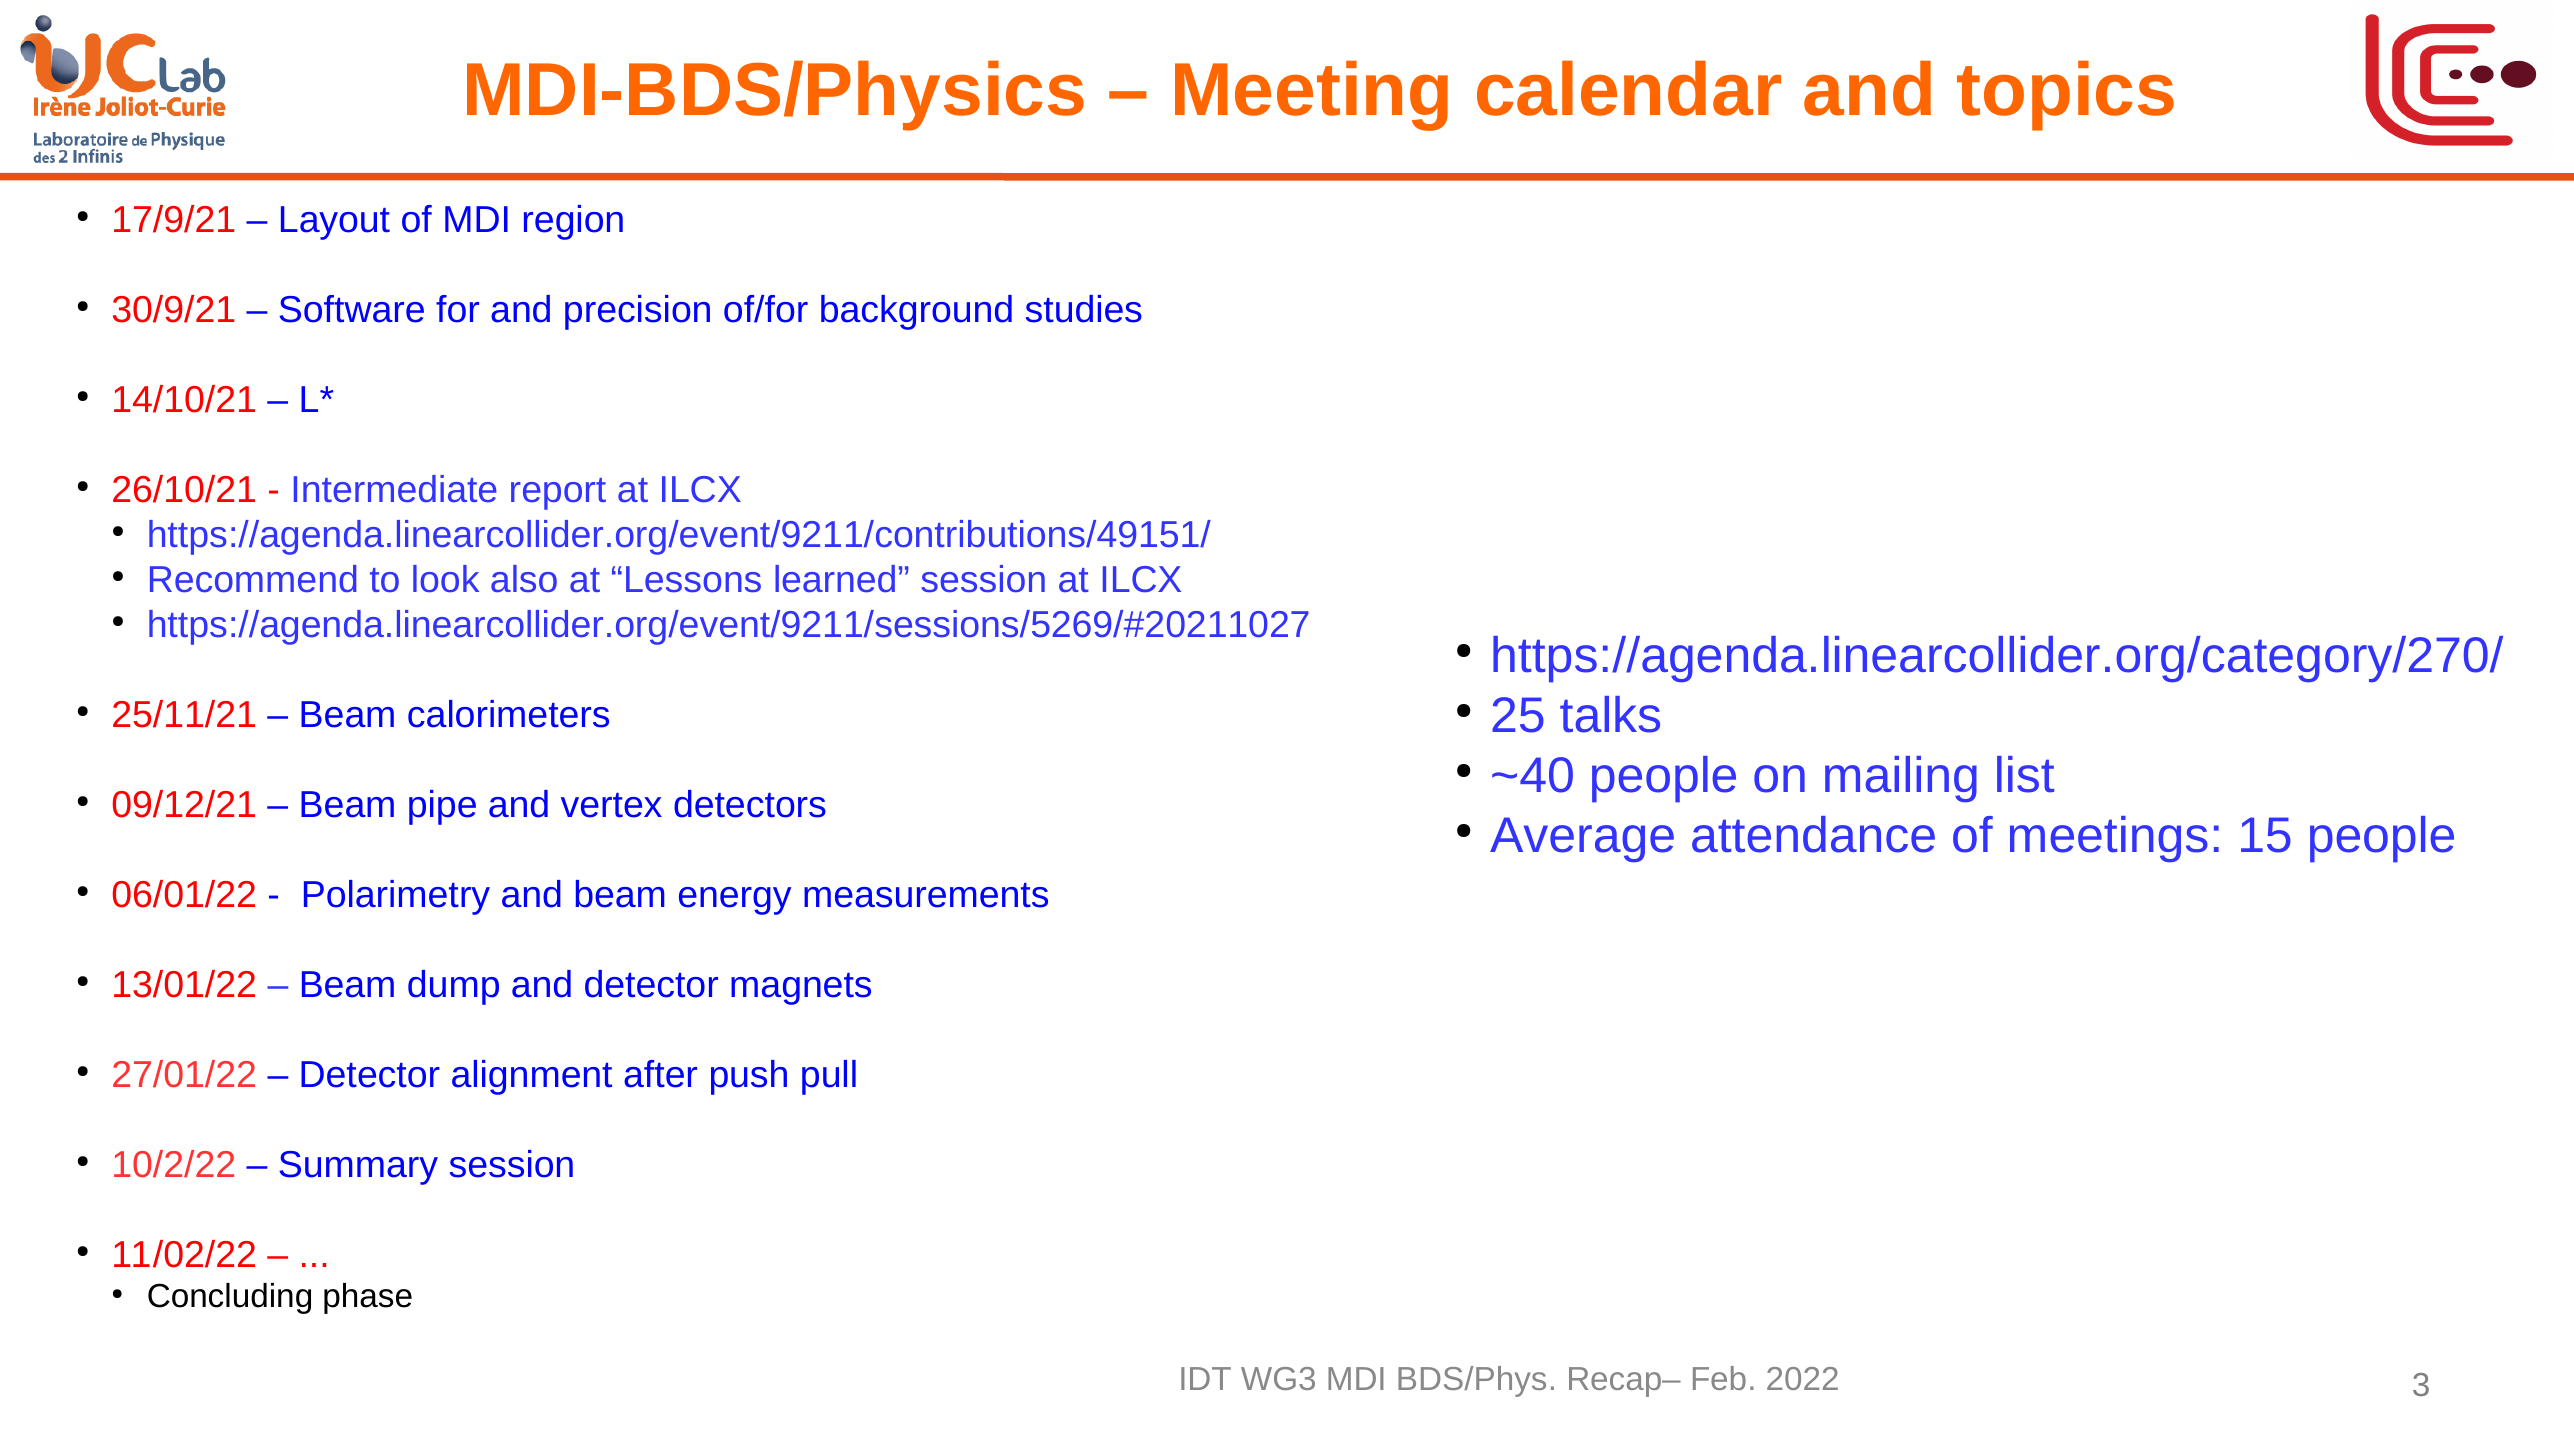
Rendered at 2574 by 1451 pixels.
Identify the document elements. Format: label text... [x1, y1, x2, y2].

title MDI-BDS/Physics – Meeting calendar and topics [226, 9, 2415, 162]
text_box 17/9/21 – Layout of MDI region 30/9/21 – Software for and precision of/for background studies 14/10/21 – L* 26/10/21 - Intermediate report at ILCX https://agenda.linearcollider.org/event/9211/contributions/49151/ Recommend to look also at “Lessons learned” session at ILCX https://agenda.linearcollider.org/event/9211/sessions/5269/#20211027 25/11/21 – Beam calorimeters 09/12/21 – Beam pipe and vertex detectors 06/01/22 - Polarimetry and beam energy measurements 13/01/22 – Beam dump and detector magnets 27/01/22 – Detector alignment after push pull 10/2/22 – Summary session 11/02/22 – ... Concluding phase [61, 187, 1326, 1451]
picture [2348, 2, 2554, 158]
text_box https://agenda.linearcollider.org/category/270/ 25 talks ~40 people on mailing list Average attendance of meetings: 15 people [1440, 615, 2521, 871]
picture [4, 0, 241, 178]
